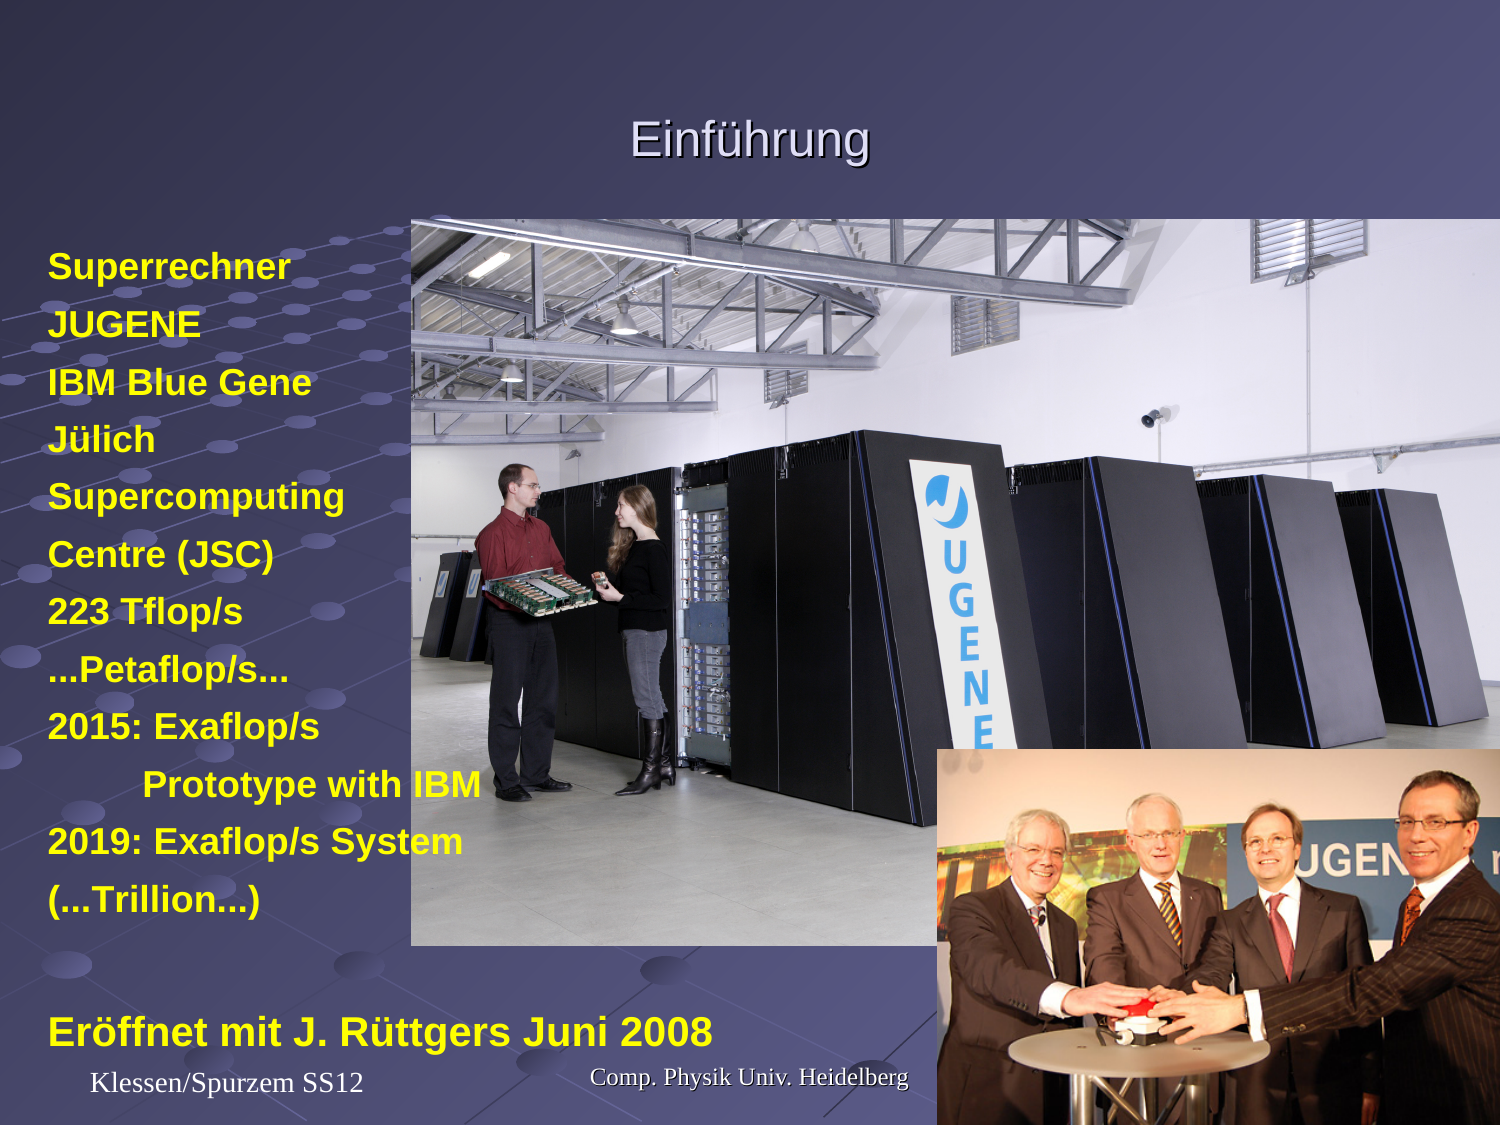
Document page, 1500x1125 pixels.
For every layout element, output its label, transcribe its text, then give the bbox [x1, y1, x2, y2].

text_box Superrechner JUGENE IBM Blue Gene Jülich Supercomputing Centre (JSC)‏ 223 Tflop/s ...Petaflop/s... 2015: Exaflop/s Prototype with IBM 2019: Exaflop/s System (...Trillion...) Eröffnet mit J. Rüttgers Juni 2008 [33, 234, 729, 1063]
picture [411, 219, 1500, 1125]
title Einführung [75, 45, 1426, 233]
